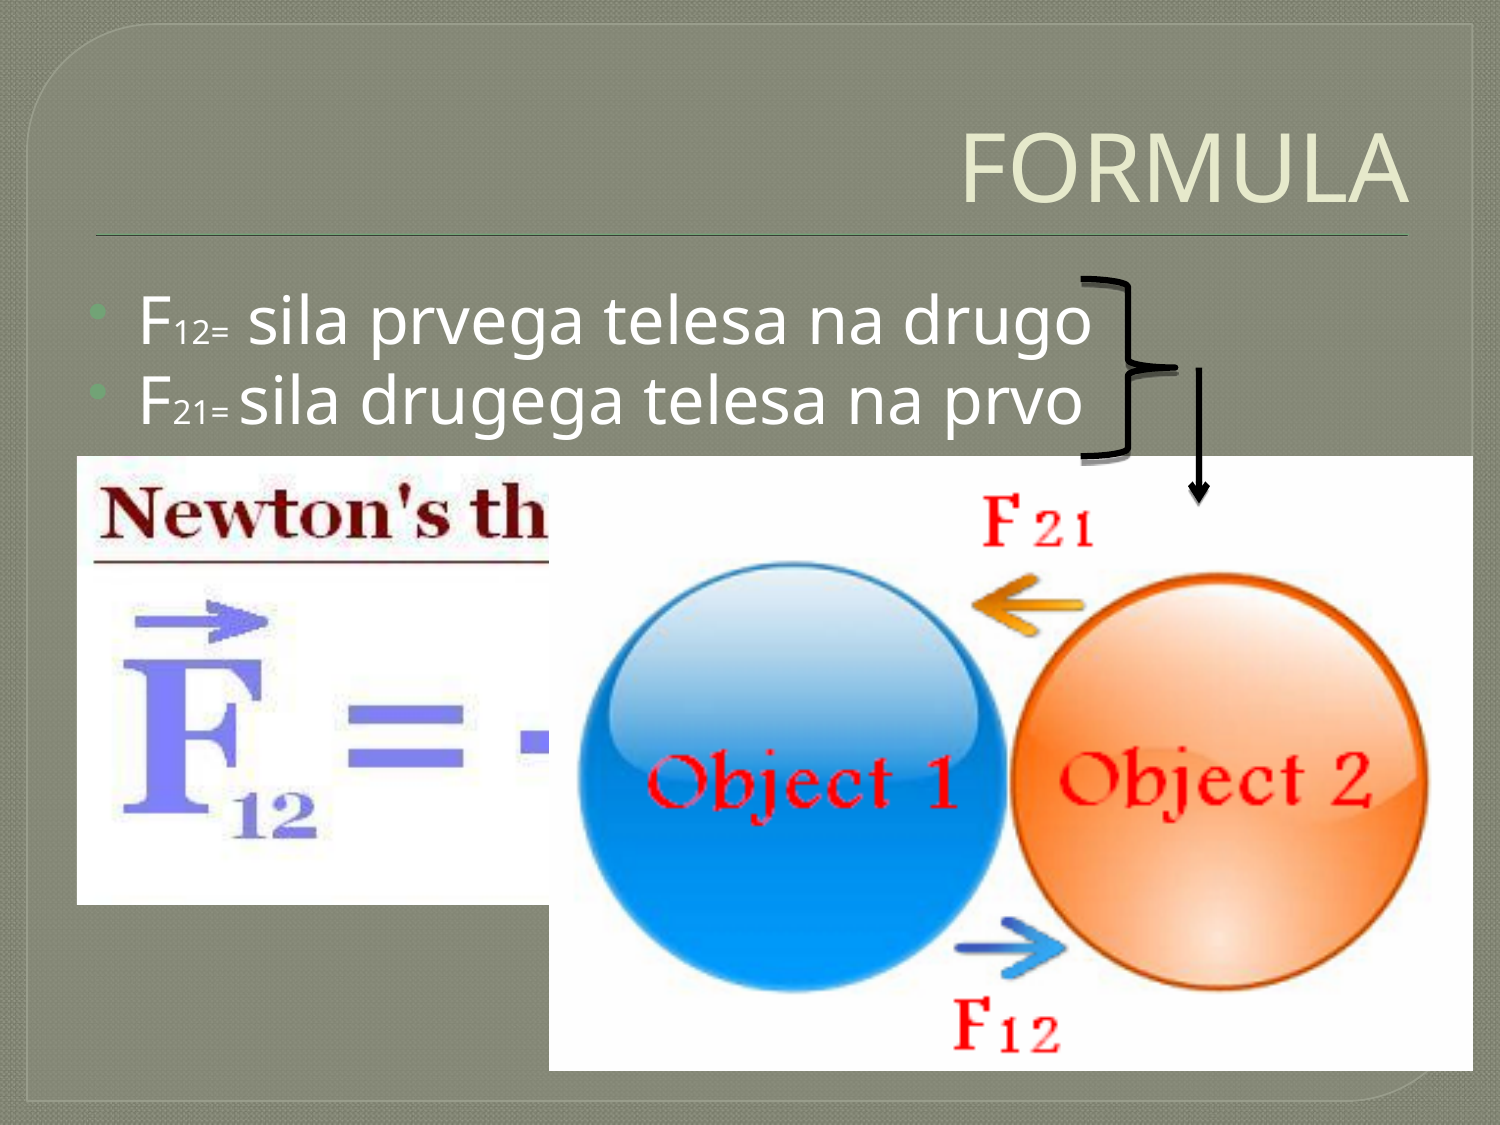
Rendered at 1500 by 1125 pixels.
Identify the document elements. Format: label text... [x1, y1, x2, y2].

title FORMULA [75, 41, 1425, 230]
picture [0, 0, 1500, 1125]
list F12= sila prvega telesa na drugo F21= sila drugega telesa na prvo [75, 270, 1425, 1013]
